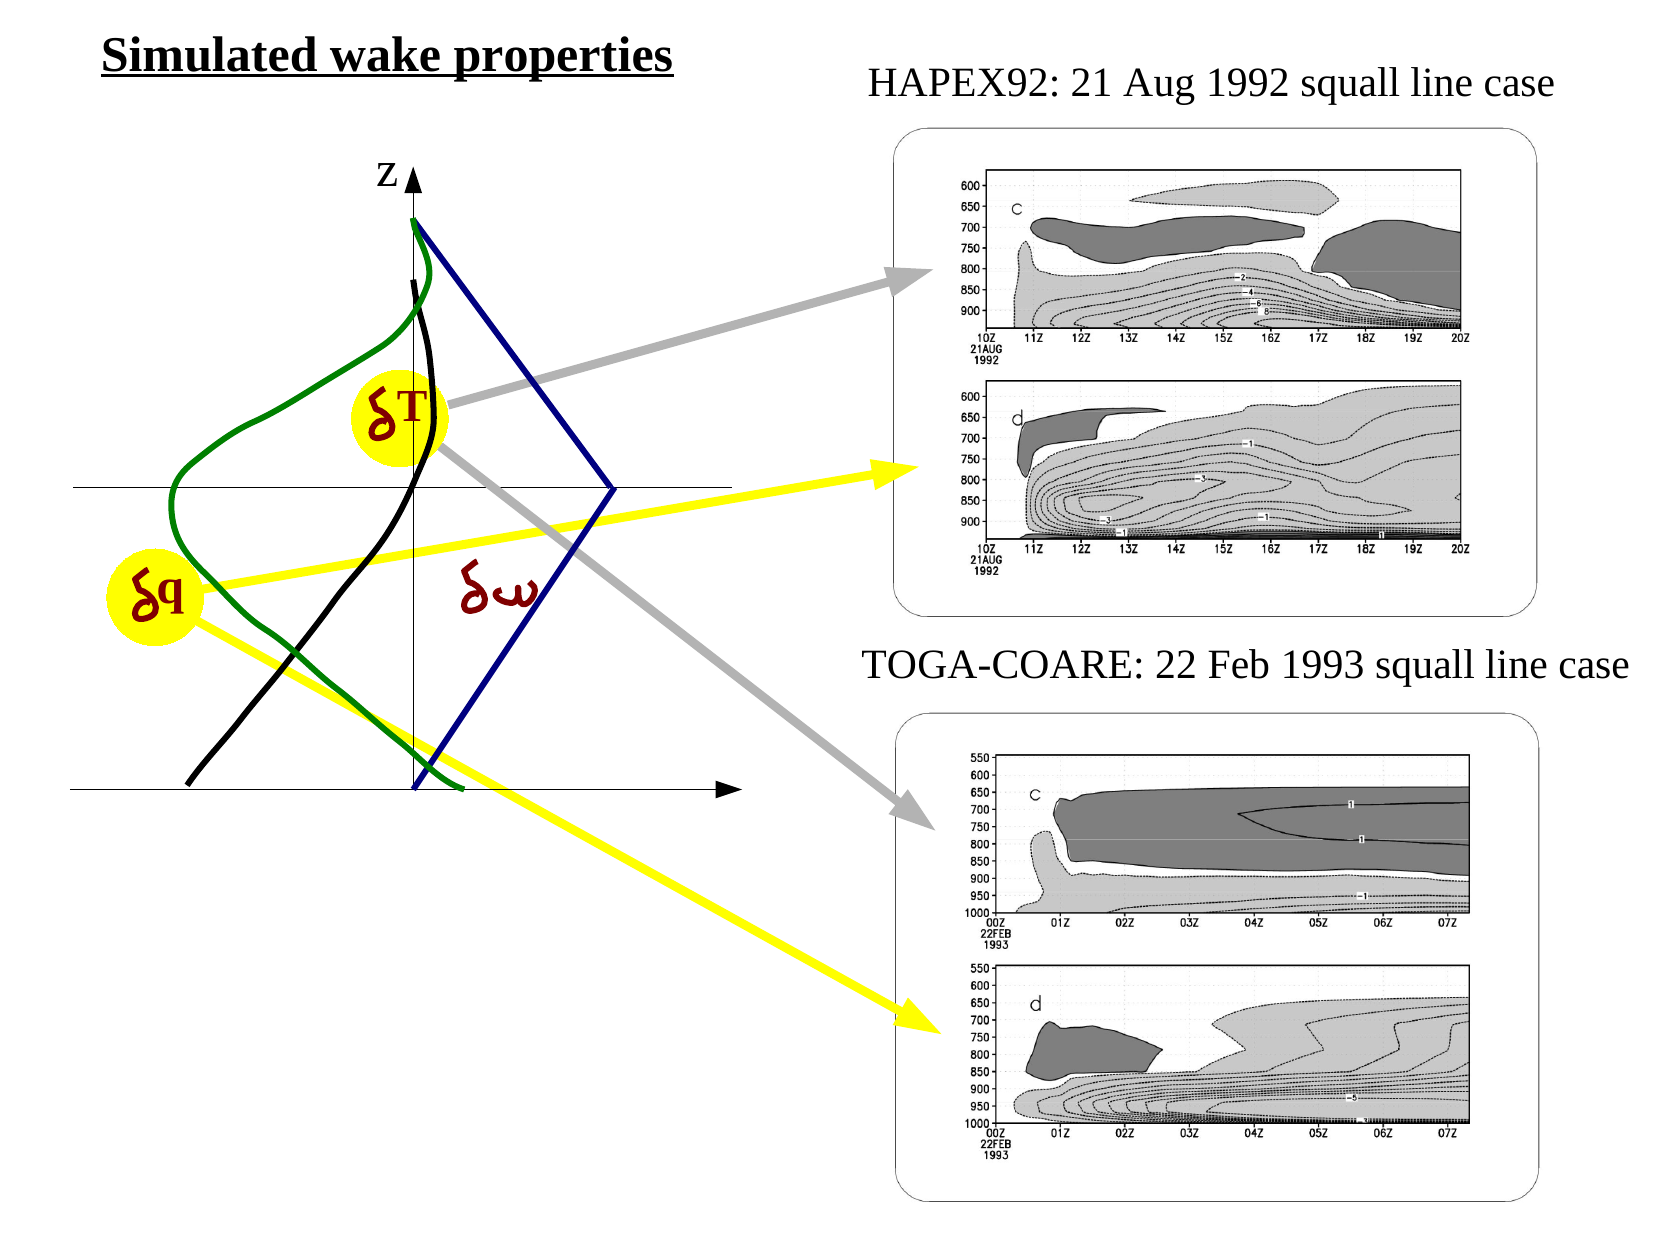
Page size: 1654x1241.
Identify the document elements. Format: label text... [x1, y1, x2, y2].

text_box HAPEX92: 21 Aug 1992 squall line case [867, 59, 1556, 118]
text_box [375, 423, 389, 435]
text_box [106, 548, 204, 646]
text_box Simulated wake properties [100, 26, 674, 103]
text_box [414, 450, 423, 465]
text_box [414, 372, 428, 380]
text_box TOGA-COARE: 22 Feb 1993 squall line case [861, 641, 1631, 700]
text_box z [376, 141, 399, 212]
text_box q [156, 559, 185, 635]
picture [826, 71, 1654, 1241]
text_box T [396, 380, 428, 450]
text_box [428, 386, 449, 458]
text_box [351, 370, 413, 467]
